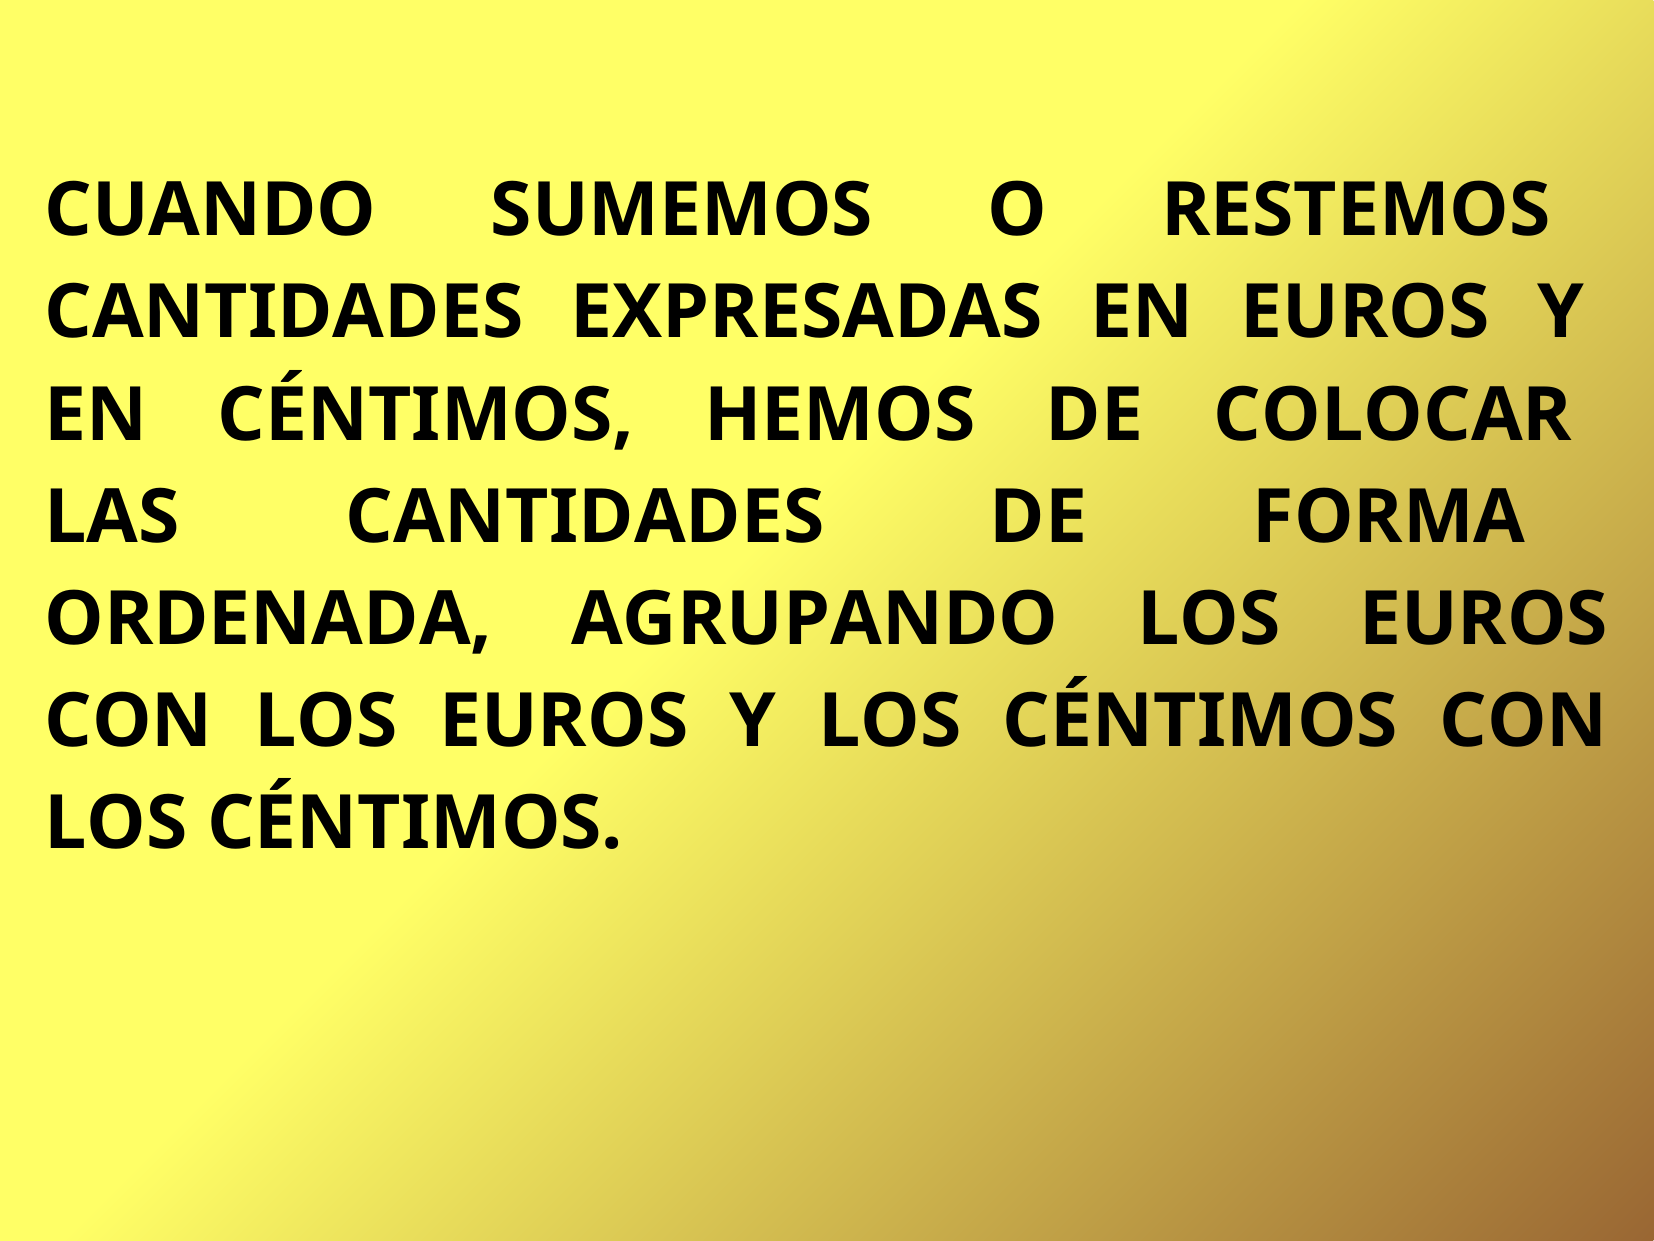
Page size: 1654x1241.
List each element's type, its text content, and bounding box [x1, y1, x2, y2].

text_box [1240, 502, 1595, 573]
text_box CUANDO SUMEMOS O RESTEMOS CANTIDADES EXPRESADAS EN EUROS Y EN CÉNTIMOS, HEMOS DE COLOCAR LAS CANTIDADES DE FORMA ORDENADA, AGRUPANDO LOS EUROS CON LOS EUROS Y LOS CÉNTIMOS CON LOS CÉNTIMOS. [29, 147, 1625, 903]
